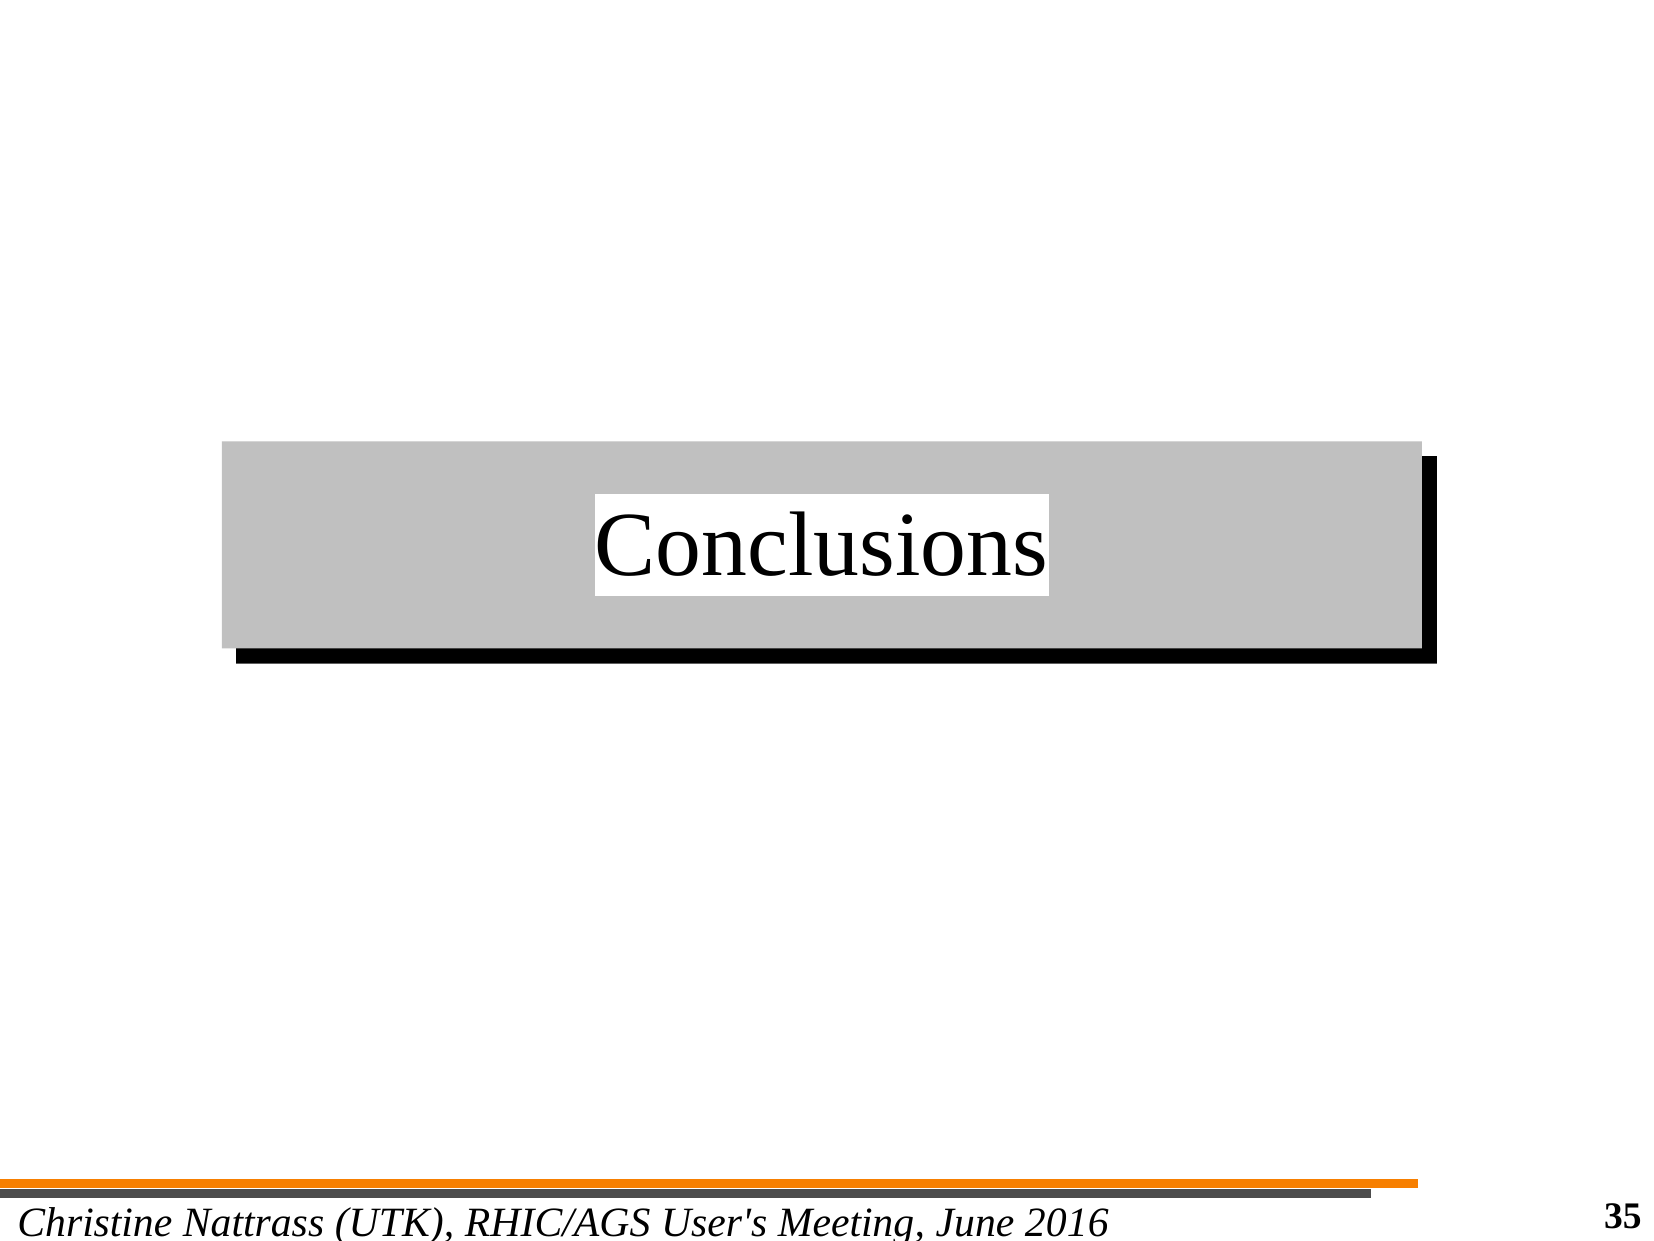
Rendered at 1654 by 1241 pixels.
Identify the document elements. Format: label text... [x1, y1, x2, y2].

title Conclusions [221, 441, 1422, 649]
